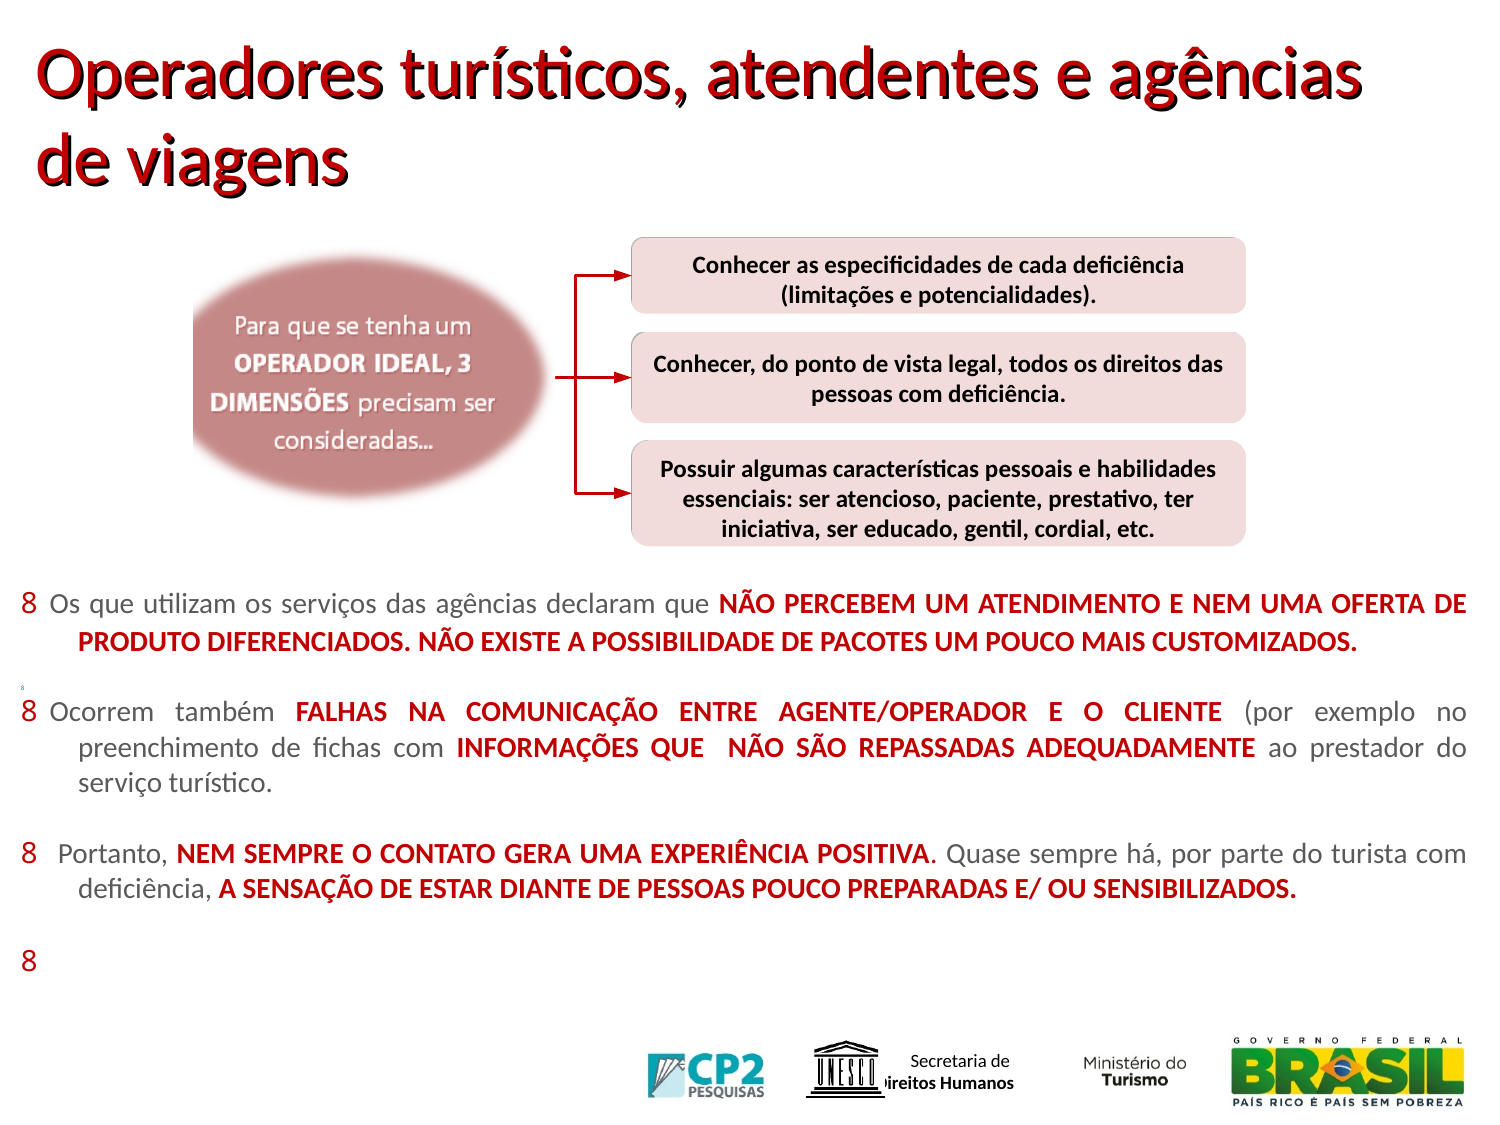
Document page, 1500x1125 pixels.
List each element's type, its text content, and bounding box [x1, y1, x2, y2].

picture [193, 246, 556, 510]
text_box Operadores turísticos, atendentes e agências de viagens [21, 16, 1412, 294]
text_box Conhecer as especificidades de cada deficiência (limitações e potencialidades). [631, 237, 1247, 314]
text_box Possuir algumas características pessoais e habilidades essenciais: ser atencioso, paciente, prestativo, ter iniciativa, ser educado, gentil, cordial, etc. [631, 440, 1247, 547]
text_box Os que utilizam os serviços das agências declaram que não percebem um atendimento e nem uma oferta de produto diferenciados. Não existe a possibilidade de pacotes um pouco mais customizados. Ocorrem também falhas na comunicação entre agente/operador e o cliente (por exemplo no preenchimento de fichas com informações que não são repassadas adequadamente ao prestador do serviço turístico. Portanto, nem sempre o contato gera uma experiência positiva. Quase sempre há, por parte do turista com deficiência, a sensação de estar diante de pessoas pouco preparadas e/ ou sensibilizados. [6, 574, 1482, 988]
text_box Conhecer, do ponto de vista legal, todos os direitos das pessoas com deficiência. [631, 332, 1247, 424]
